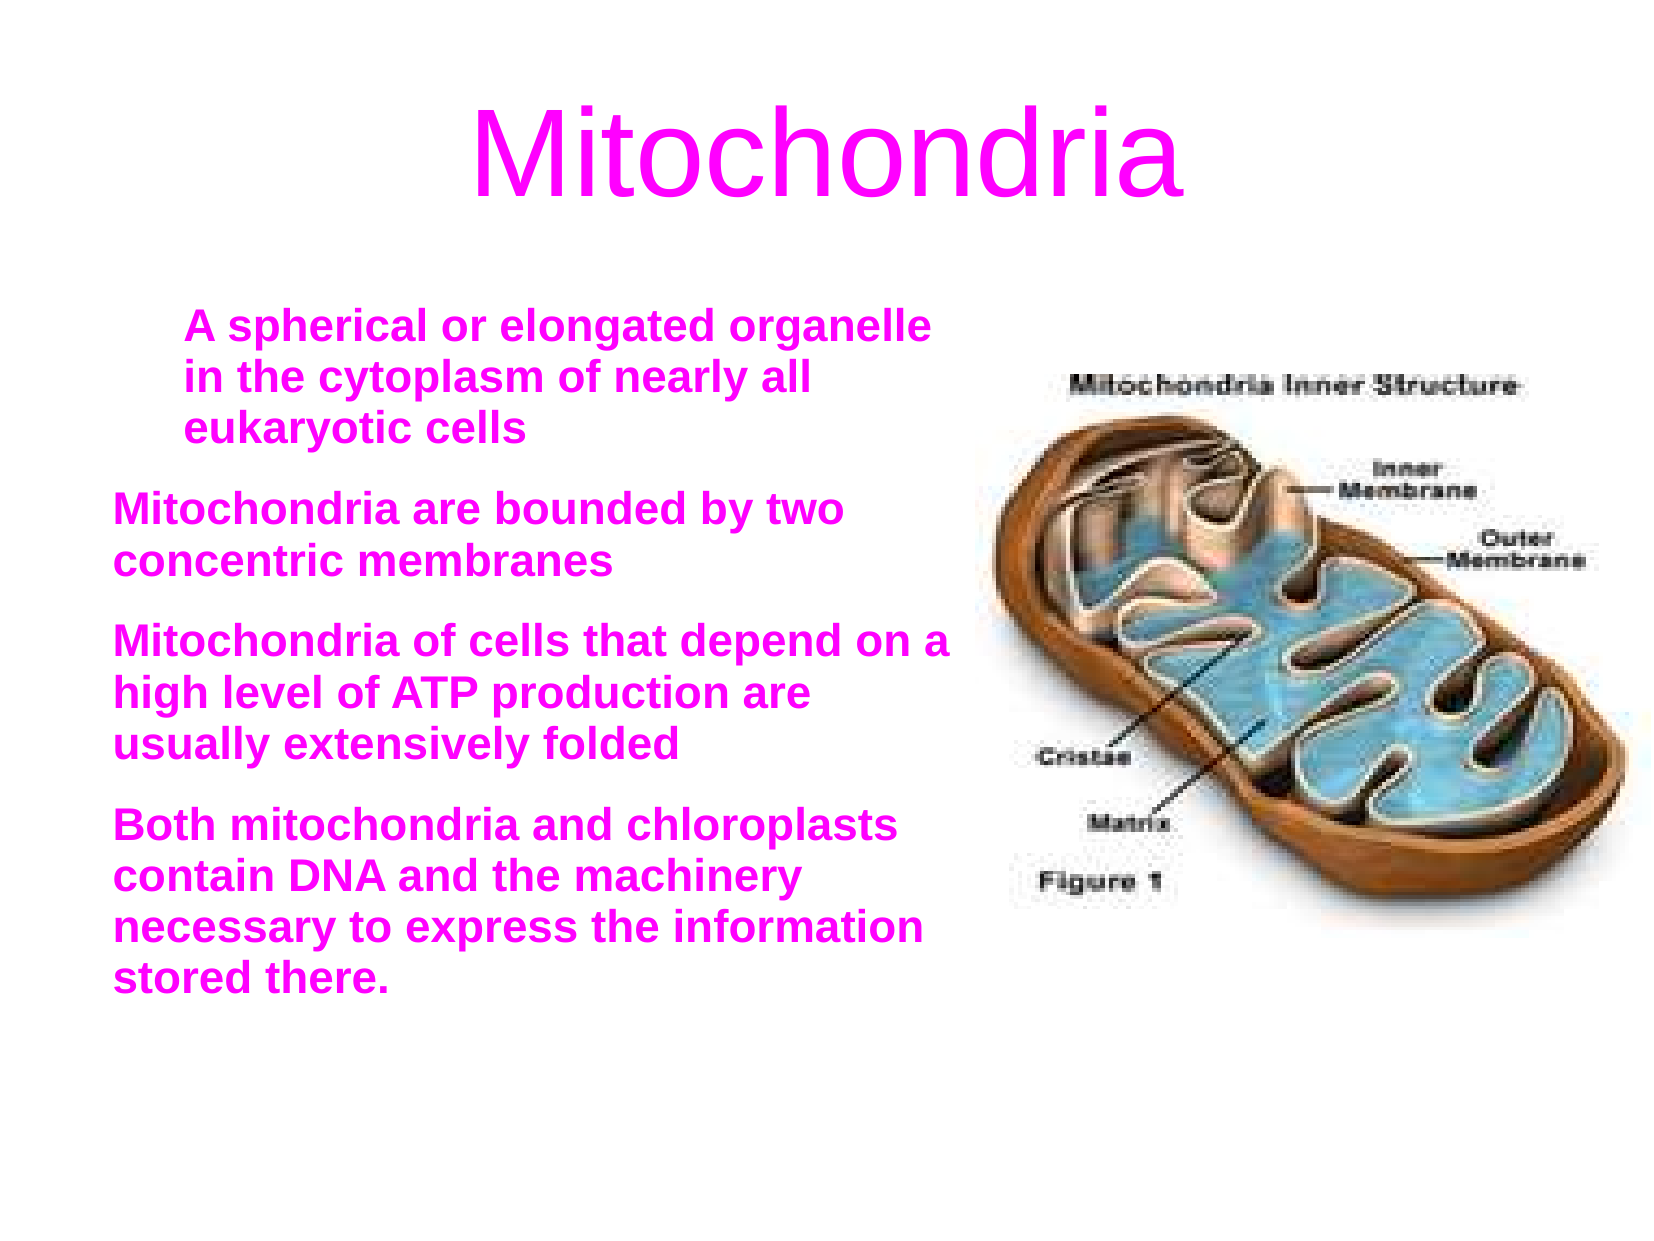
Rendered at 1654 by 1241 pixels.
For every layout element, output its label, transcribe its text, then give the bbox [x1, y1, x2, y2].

list A spherical or elongated organelle in the cytoplasm of nearly all eukaryotic cells Mitochondria are bounded by two concentric membranes Mitochondria of cells that depend on a high level of ATP production are usually extensively folded Both mitochondria and chloroplasts contain DNA and the machinery necessary to express the information stored there. [112, 300, 968, 1051]
picture [975, 374, 1651, 938]
title Mitochondria [82, 49, 1571, 257]
